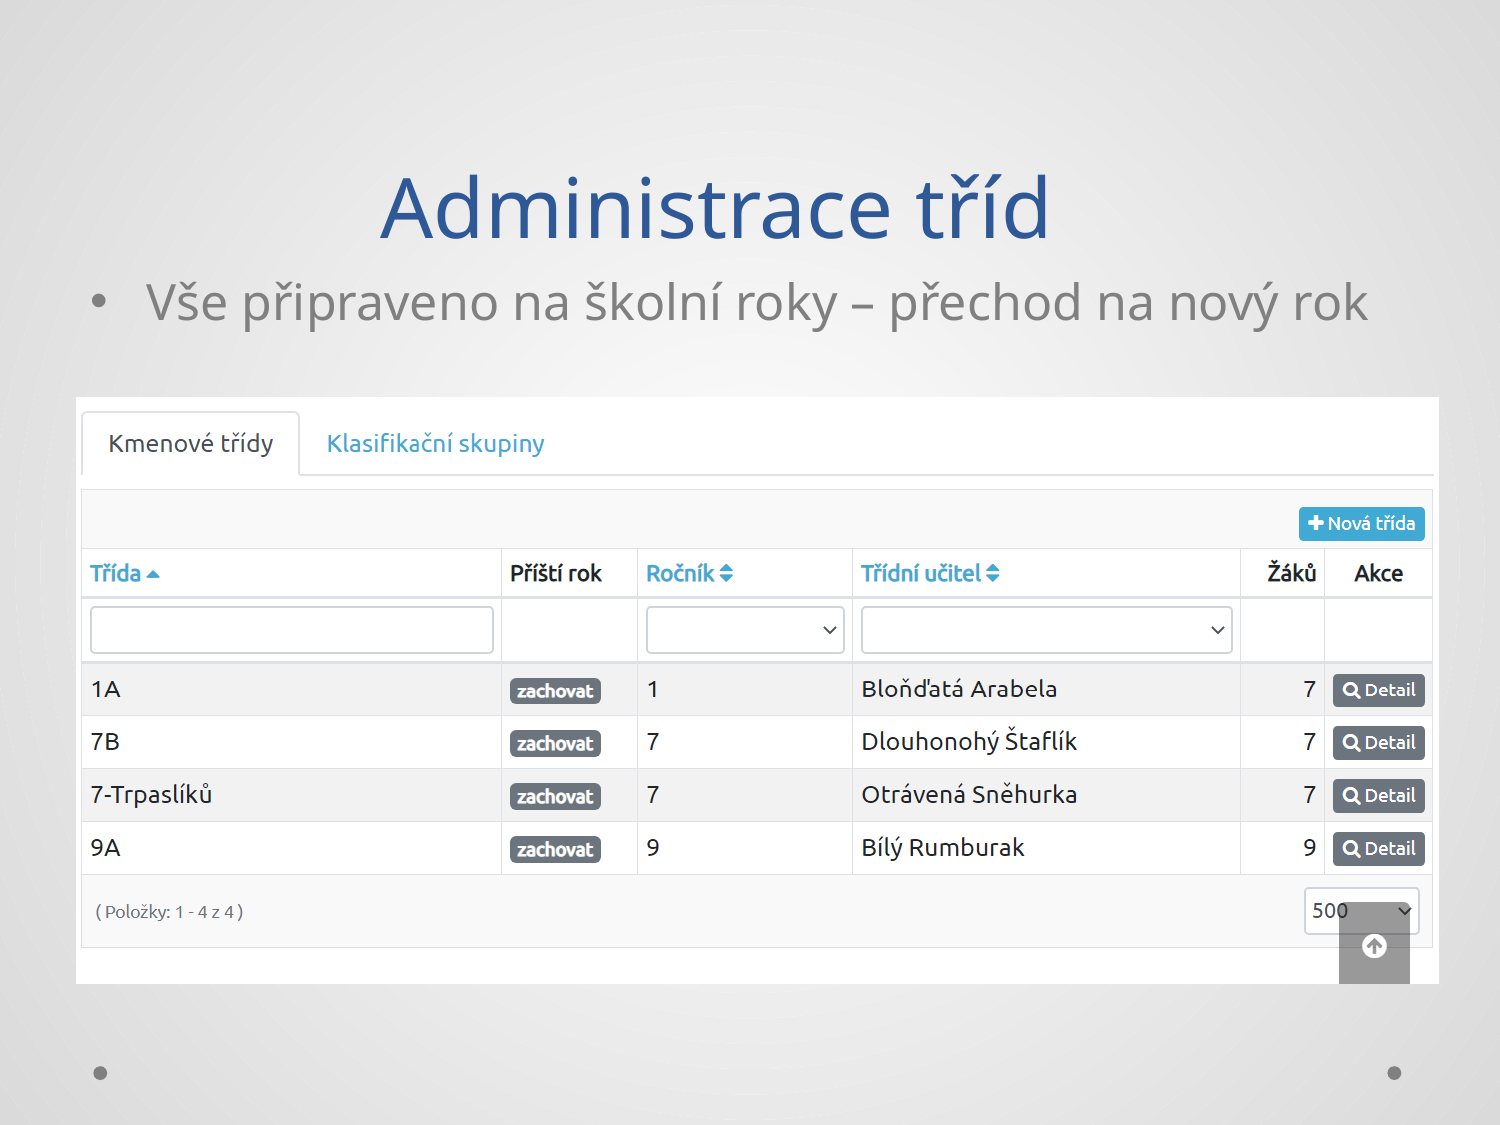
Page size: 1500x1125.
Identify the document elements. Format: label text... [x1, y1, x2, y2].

picture [76, 397, 1439, 984]
title Administrace tříd [75, 0, 1425, 262]
list Vše připraveno na školní roky – přechod na nový rok [75, 262, 1425, 1005]
